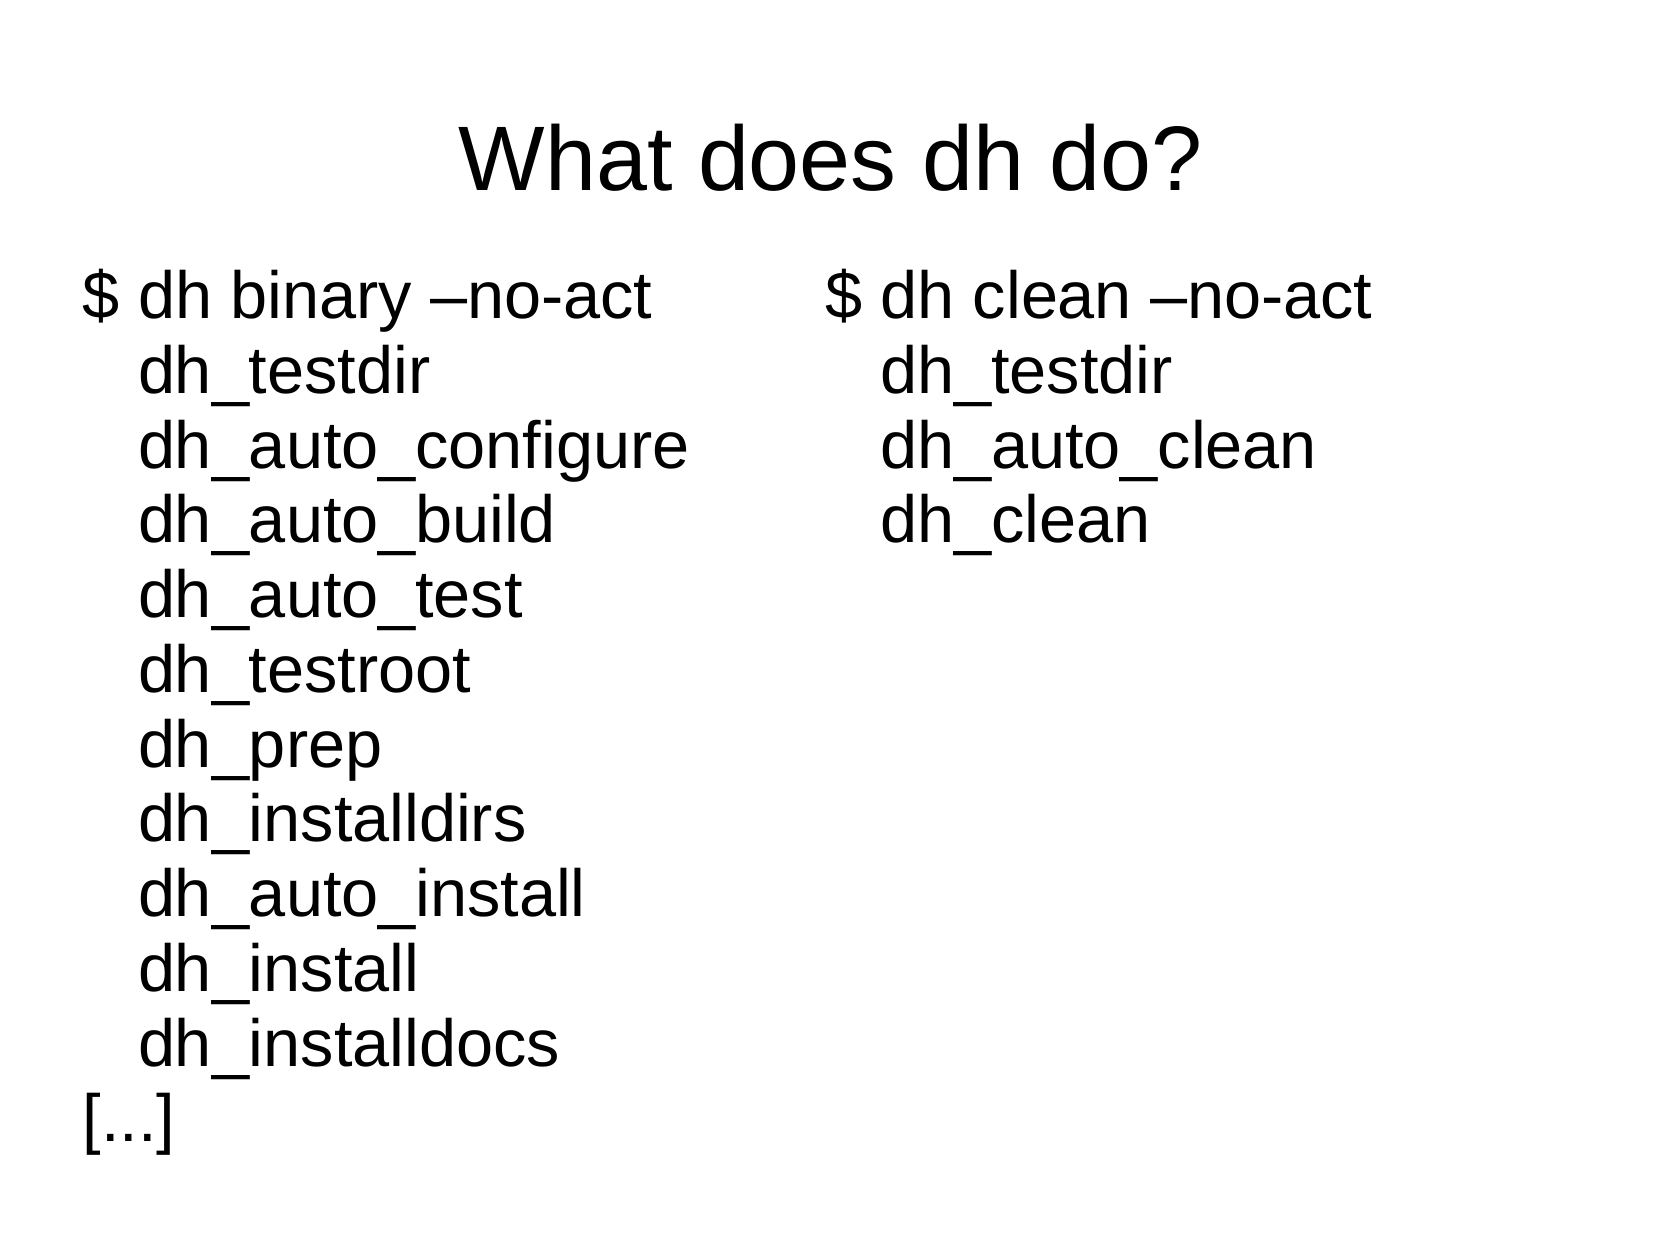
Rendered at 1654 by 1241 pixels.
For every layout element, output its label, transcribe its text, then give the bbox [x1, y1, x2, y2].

subtitle $ dh binary –no-act dh_testdir dh_auto_configure dh_auto_build dh_auto_test dh_testroot dh_prep dh_installdirs dh_auto_install dh_install dh_installdocs [...] [82, 250, 788, 1163]
title What does dh do? [86, 55, 1576, 263]
text_box $ dh clean –no-act dh_testdir dh_auto_clean dh_clean [825, 250, 1530, 1163]
